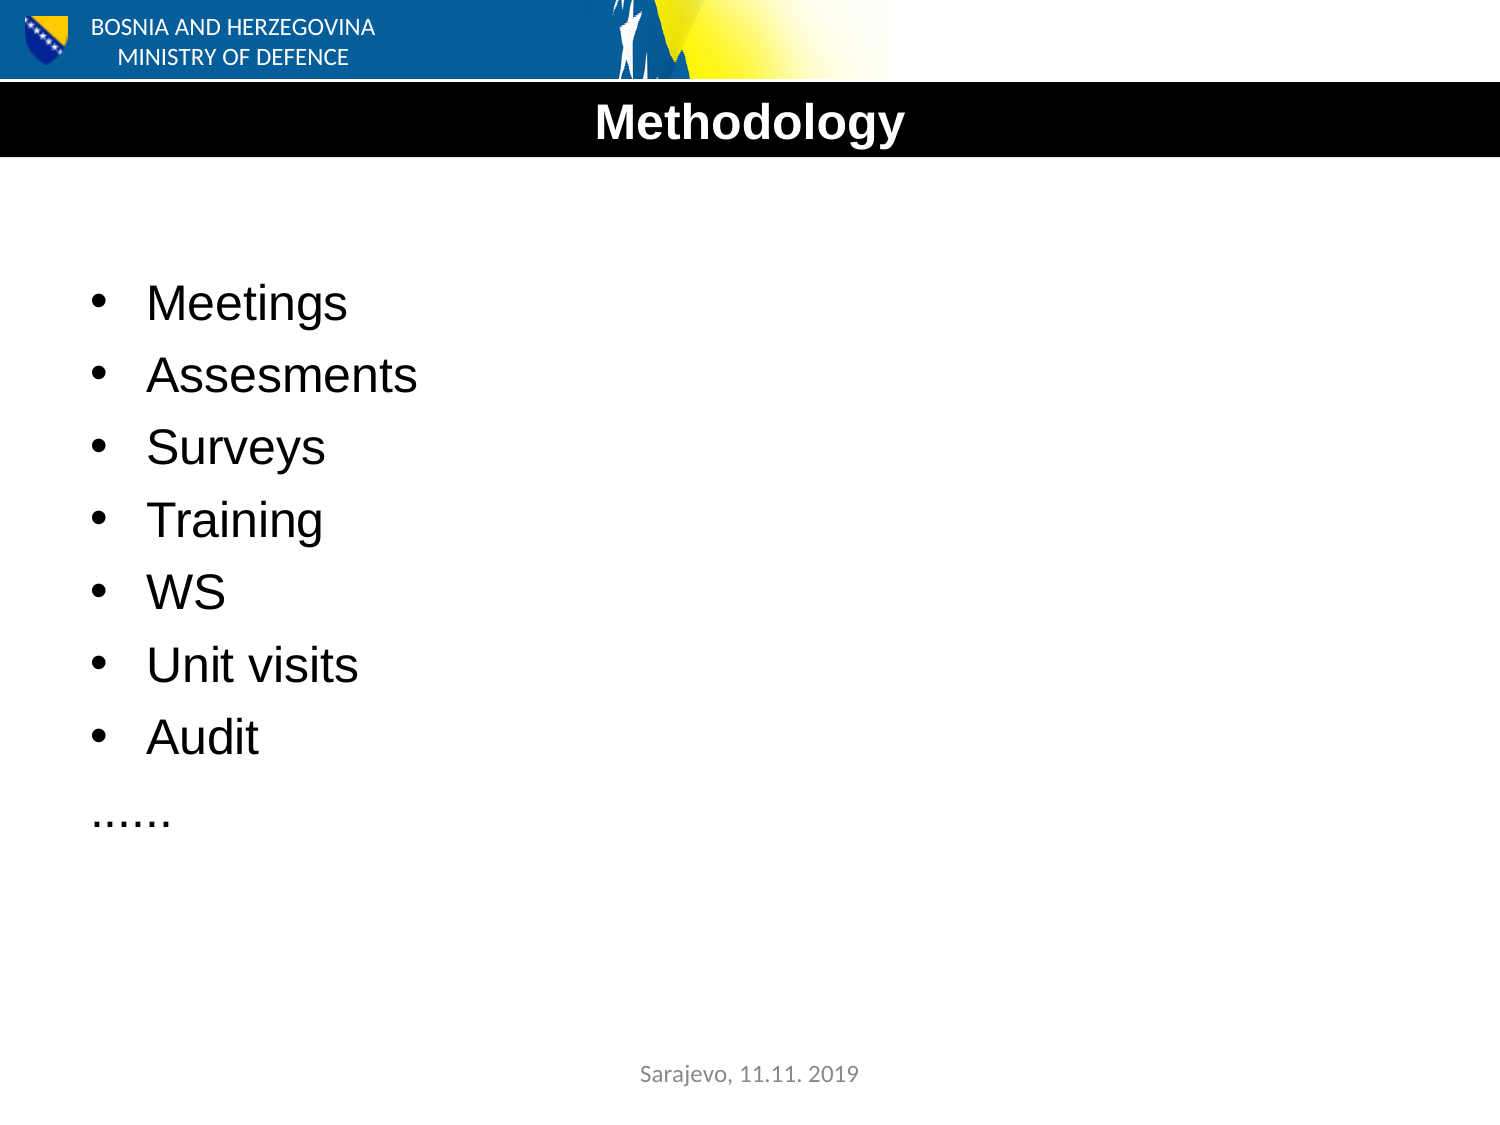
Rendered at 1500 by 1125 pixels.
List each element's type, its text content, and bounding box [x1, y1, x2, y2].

text_box Sarajevo, 11.11. 2019 [512, 1042, 988, 1103]
list Meetings Assesments Surveys Training WS Unit visits Audit ...... [75, 262, 1426, 1005]
picture [0, 0, 1500, 79]
title Methodology [0, 82, 1500, 158]
